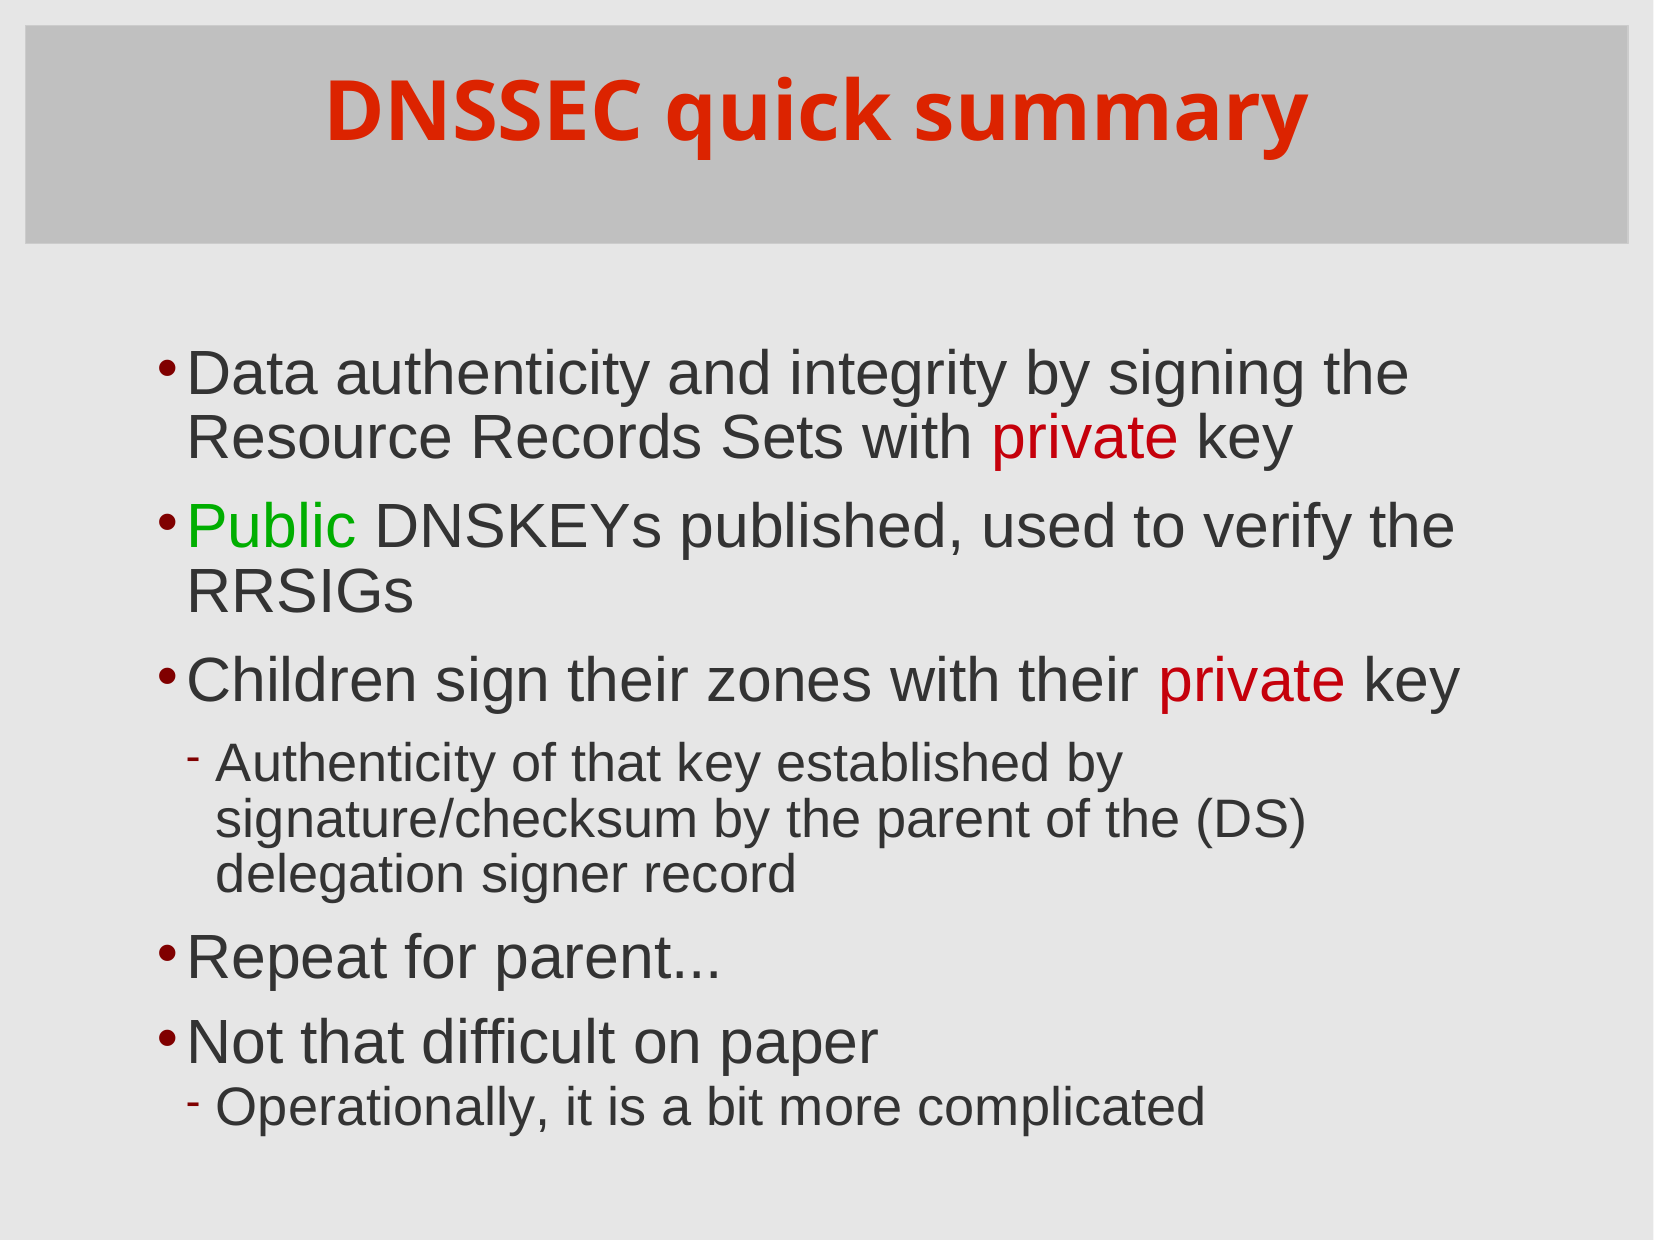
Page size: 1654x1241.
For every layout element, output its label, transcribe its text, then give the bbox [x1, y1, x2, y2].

title DNSSEC quick summary [29, 46, 1604, 170]
list Data authenticity and integrity by signing the Resource Records Sets with private key Public DNSKEYs published, used to verify the RRSIGs Children sign their zones with their private key Authenticity of that key established by signature/checksum by the parent of the (DS) delegation signer record Repeat for parent... Not that difficult on paper Operationally, it is a bit more complicated [112, 335, 1477, 1151]
